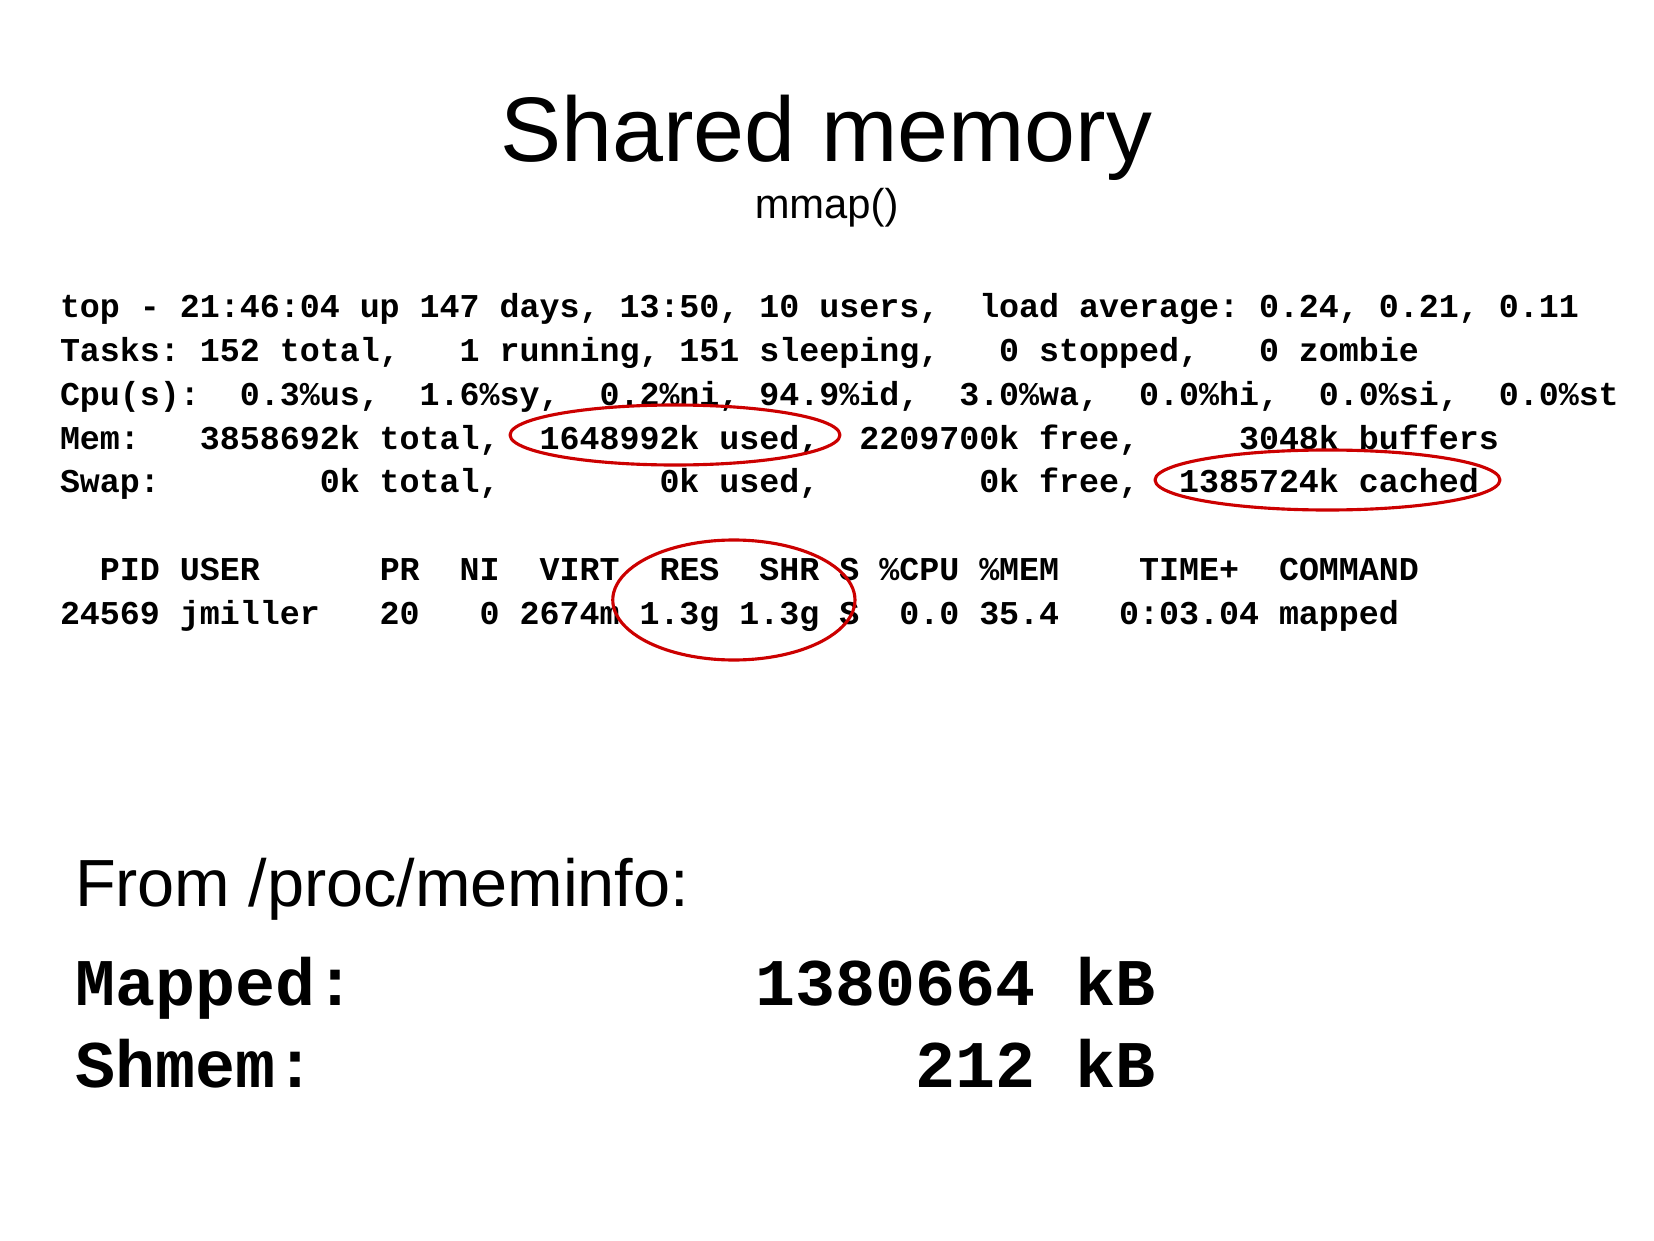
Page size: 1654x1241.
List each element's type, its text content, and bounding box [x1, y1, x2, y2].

list top - 21:46:04 up 147 days, 13:50, 10 users, load average: 0.24, 0.21, 0.11 Tasks: 152 total, 1 running, 151 sleeping, 0 stopped, 0 zombie Cpu(s): 0.3%us, 1.6%sy, 0.2%ni, 94.9%id, 3.0%wa, 0.0%hi, 0.0%si, 0.0%st Mem: 3858692k total, 1648992k used, 2209700k free, 3048k buffers Swap: 0k total, 0k used, 0k free, 1385724k cached PID USER PR NI VIRT RES SHR S %CPU %MEM TIME+ COMMAND 24569 jmiller 20 0 2674m 1.3g 1.3g S 0.0 35.4 0:03.04 mapped [60, 290, 1636, 681]
title Shared memory mmap() [82, 49, 1571, 257]
list From /proc/meminfo: Mapped: 1380664 kB Shmem: 212 kB [75, 846, 1564, 1237]
